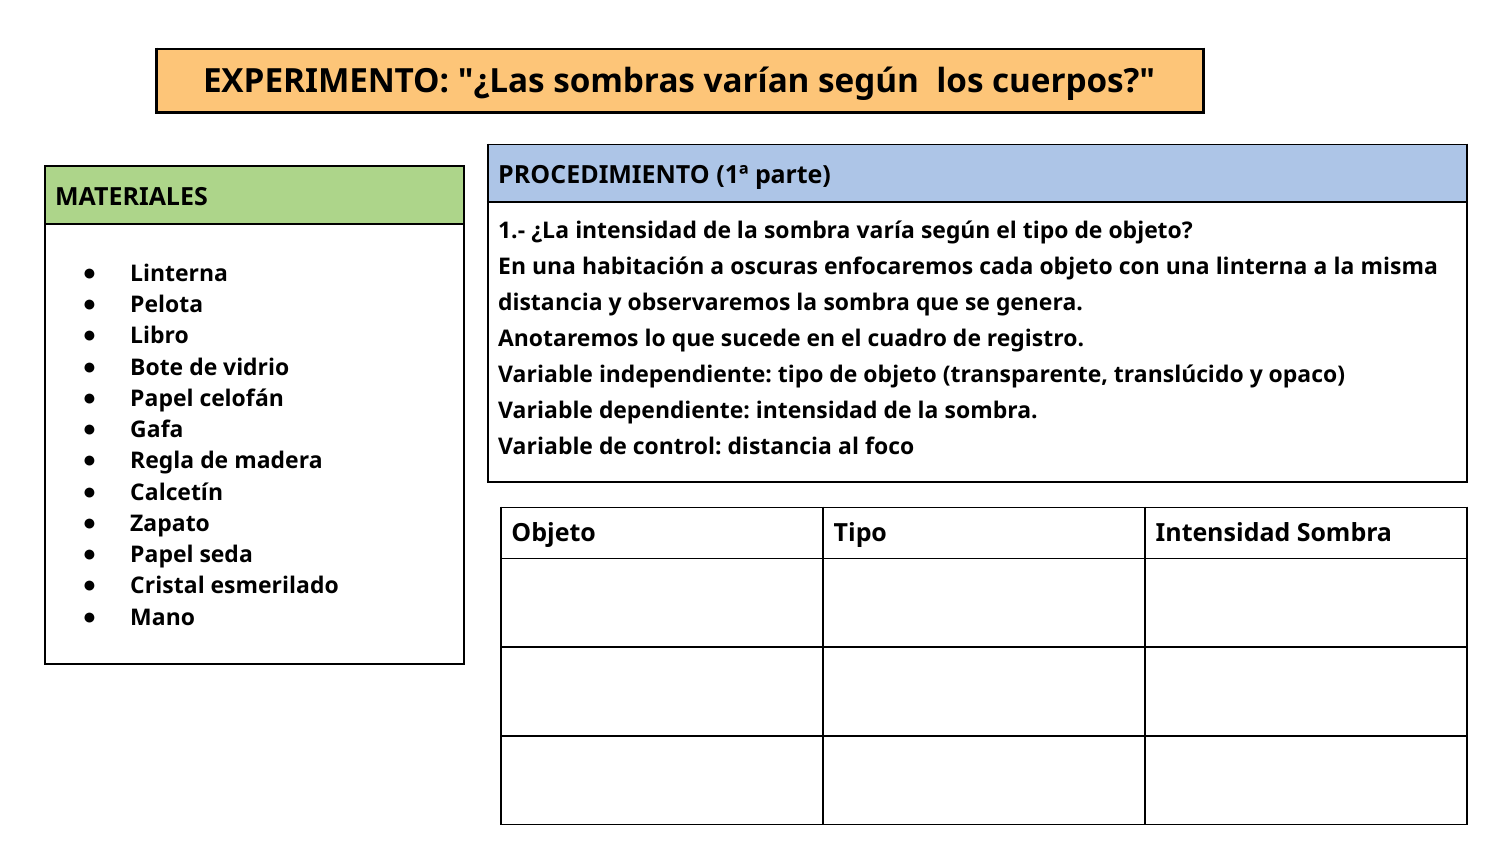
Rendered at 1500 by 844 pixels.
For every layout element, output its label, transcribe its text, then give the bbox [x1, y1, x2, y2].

table_cell [824, 737, 1144, 824]
table_cell [502, 559, 822, 646]
table_header Intensidad Sombra [1146, 508, 1466, 558]
table_header Objeto [502, 508, 822, 558]
table_header Tipo [824, 508, 1144, 558]
table_cell [1146, 737, 1466, 824]
table_cell [824, 559, 1144, 646]
table_cell [1146, 559, 1466, 646]
table_cell Linterna Pelota Libro Bote de vidrio Papel celofán Gafa Regla de madera Calcetín Zapato Papel seda Cristal esmerilado Mano [46, 225, 463, 663]
table_cell [502, 648, 822, 735]
table_header MATERIALES [46, 167, 463, 223]
table_cell [824, 648, 1144, 735]
table_cell [502, 737, 822, 824]
table_header PROCEDIMIENTO (1ª parte) [489, 145, 1466, 201]
table_header EXPERIMENTO: "¿Las sombras varían según los cuerpos?" [158, 50, 1202, 111]
table_cell 1.- ¿La intensidad de la sombra varía según el tipo de objeto? En una habitación a oscuras enfocaremos cada objeto con una linterna a la misma distancia y observaremos la sombra que se genera. Anotaremos lo que sucede en el cuadro de registro. Variable independiente: tipo de objeto (transparente, translúcido y opaco) Variable dependiente: intensidad de la sombra. Variable de control: distancia al foco [489, 203, 1466, 481]
table_cell [1146, 648, 1466, 735]
